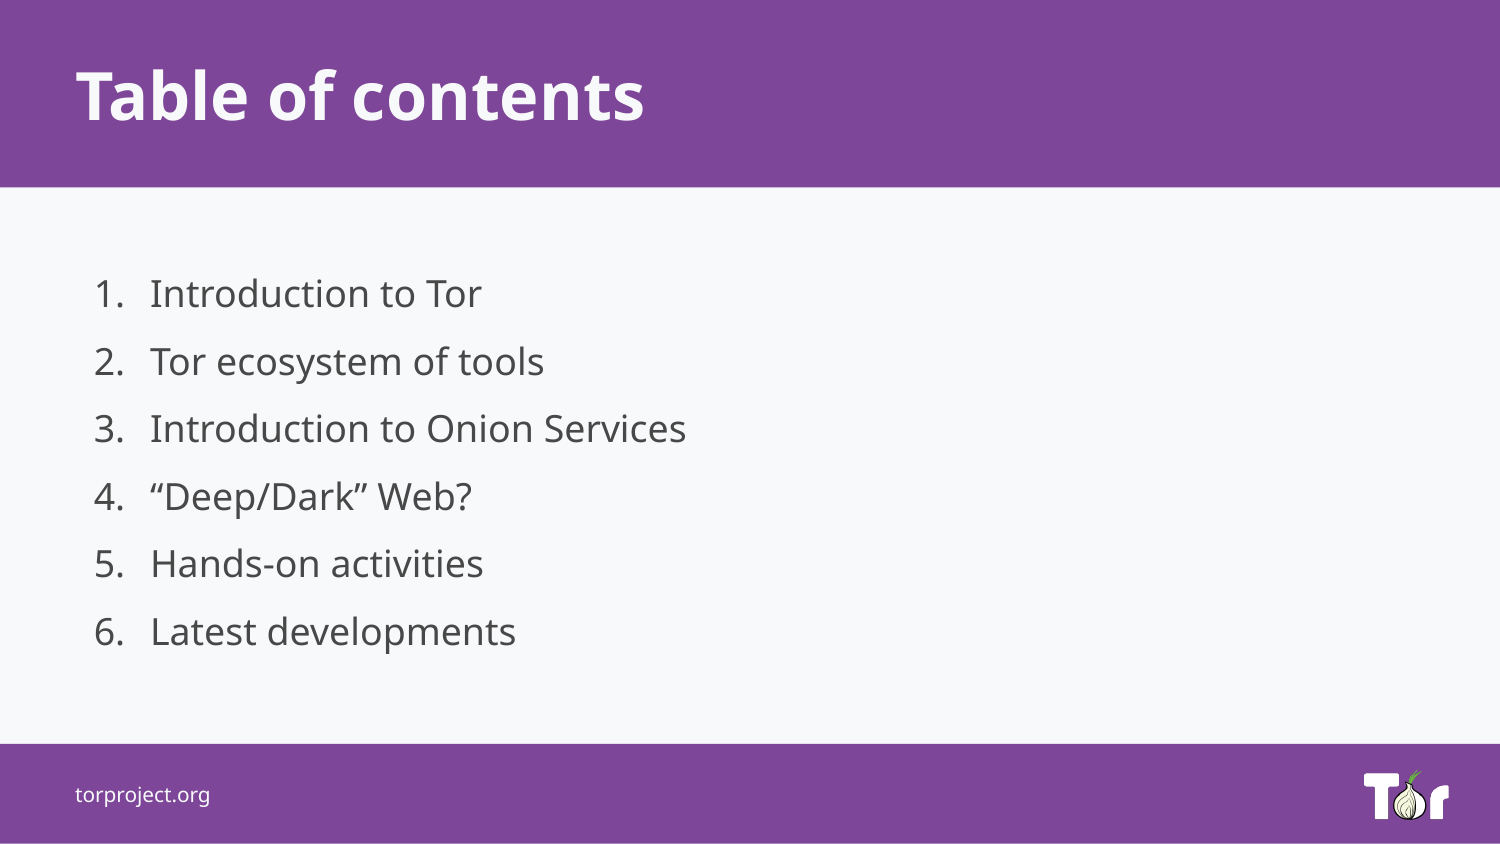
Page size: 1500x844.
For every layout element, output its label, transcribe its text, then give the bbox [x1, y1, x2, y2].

list Introduction to Tor Tor ecosystem of tools Introduction to Onion Services “Deep/Dark” Web? Hands-on activities Latest developments [75, 187, 1050, 713]
picture [1364, 768, 1449, 820]
title Table of contents [75, 46, 1436, 141]
